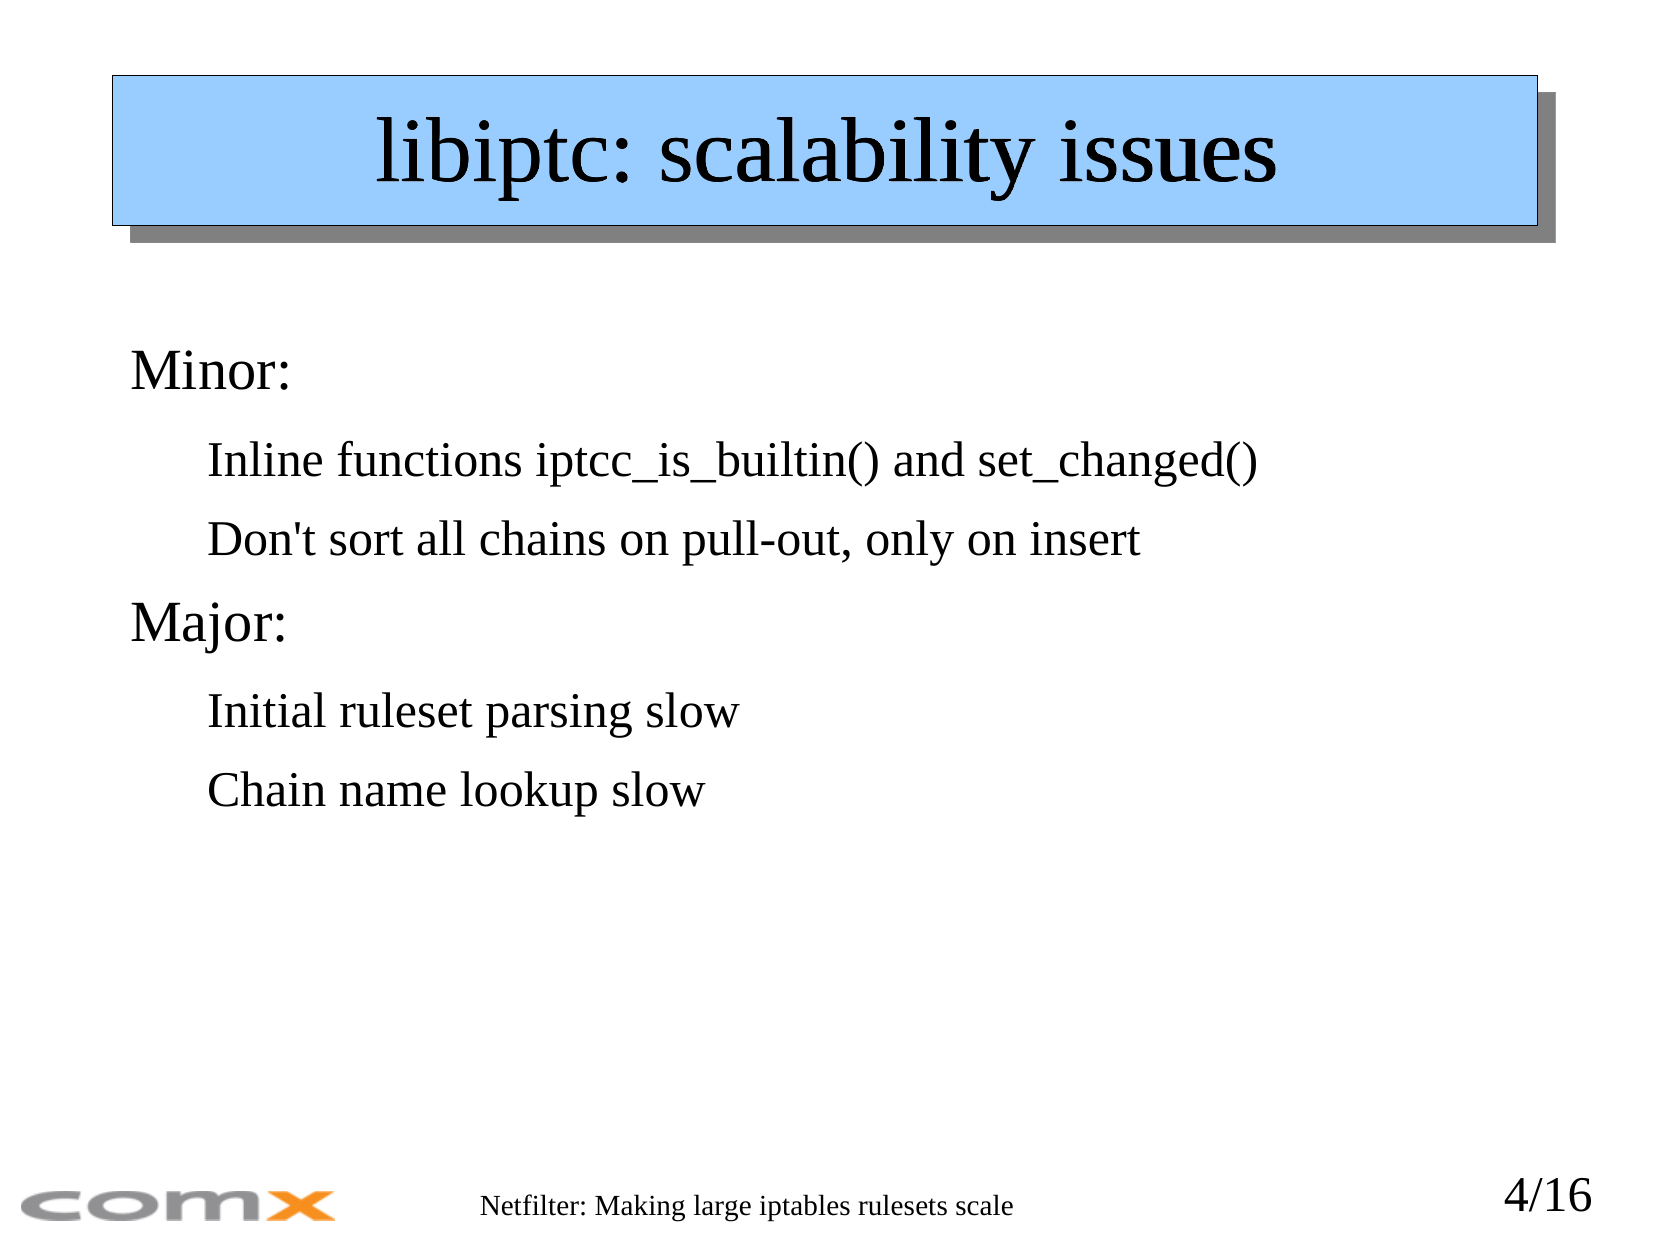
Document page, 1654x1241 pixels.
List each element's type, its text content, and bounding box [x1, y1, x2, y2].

picture [21, 1191, 335, 1221]
title libiptc: scalability issues [116, 90, 1538, 211]
list Minor: Inline functions iptcc_is_builtin() and set_changed() Don't sort all chains on pull-out, only on insert Major: Initial ruleset parsing slow Chain name lookup slow [112, 337, 1538, 1096]
